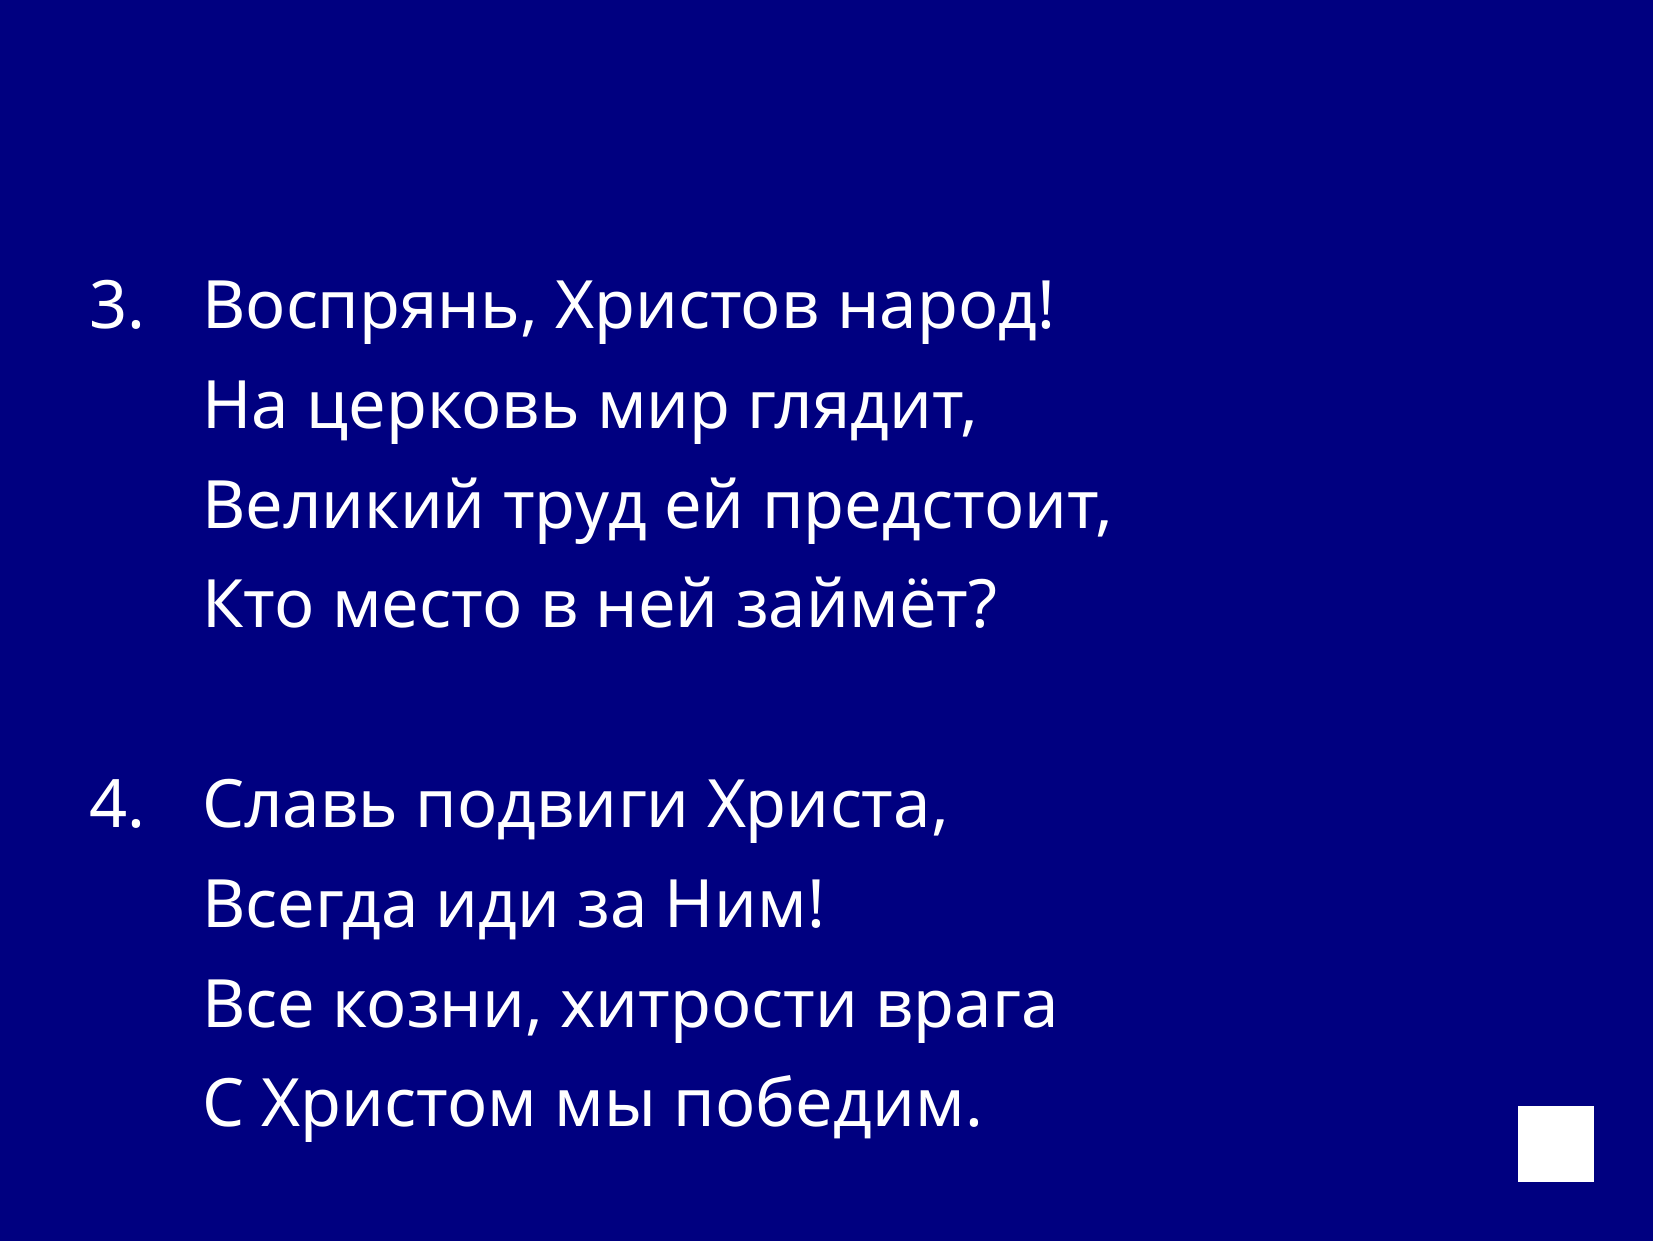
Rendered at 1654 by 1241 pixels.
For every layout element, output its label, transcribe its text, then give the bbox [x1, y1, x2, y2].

text_box [1518, 1106, 1594, 1182]
text_box 3. Воспрянь, Христов народ! На церковь мир глядит, Великий труд ей предстоит, Кто место в ней займёт? 4. Славь подвиги Христа, Всегда иди за Ним! Все козни, хитрости врага С Христом мы победим. [75, 150, 1576, 1163]
